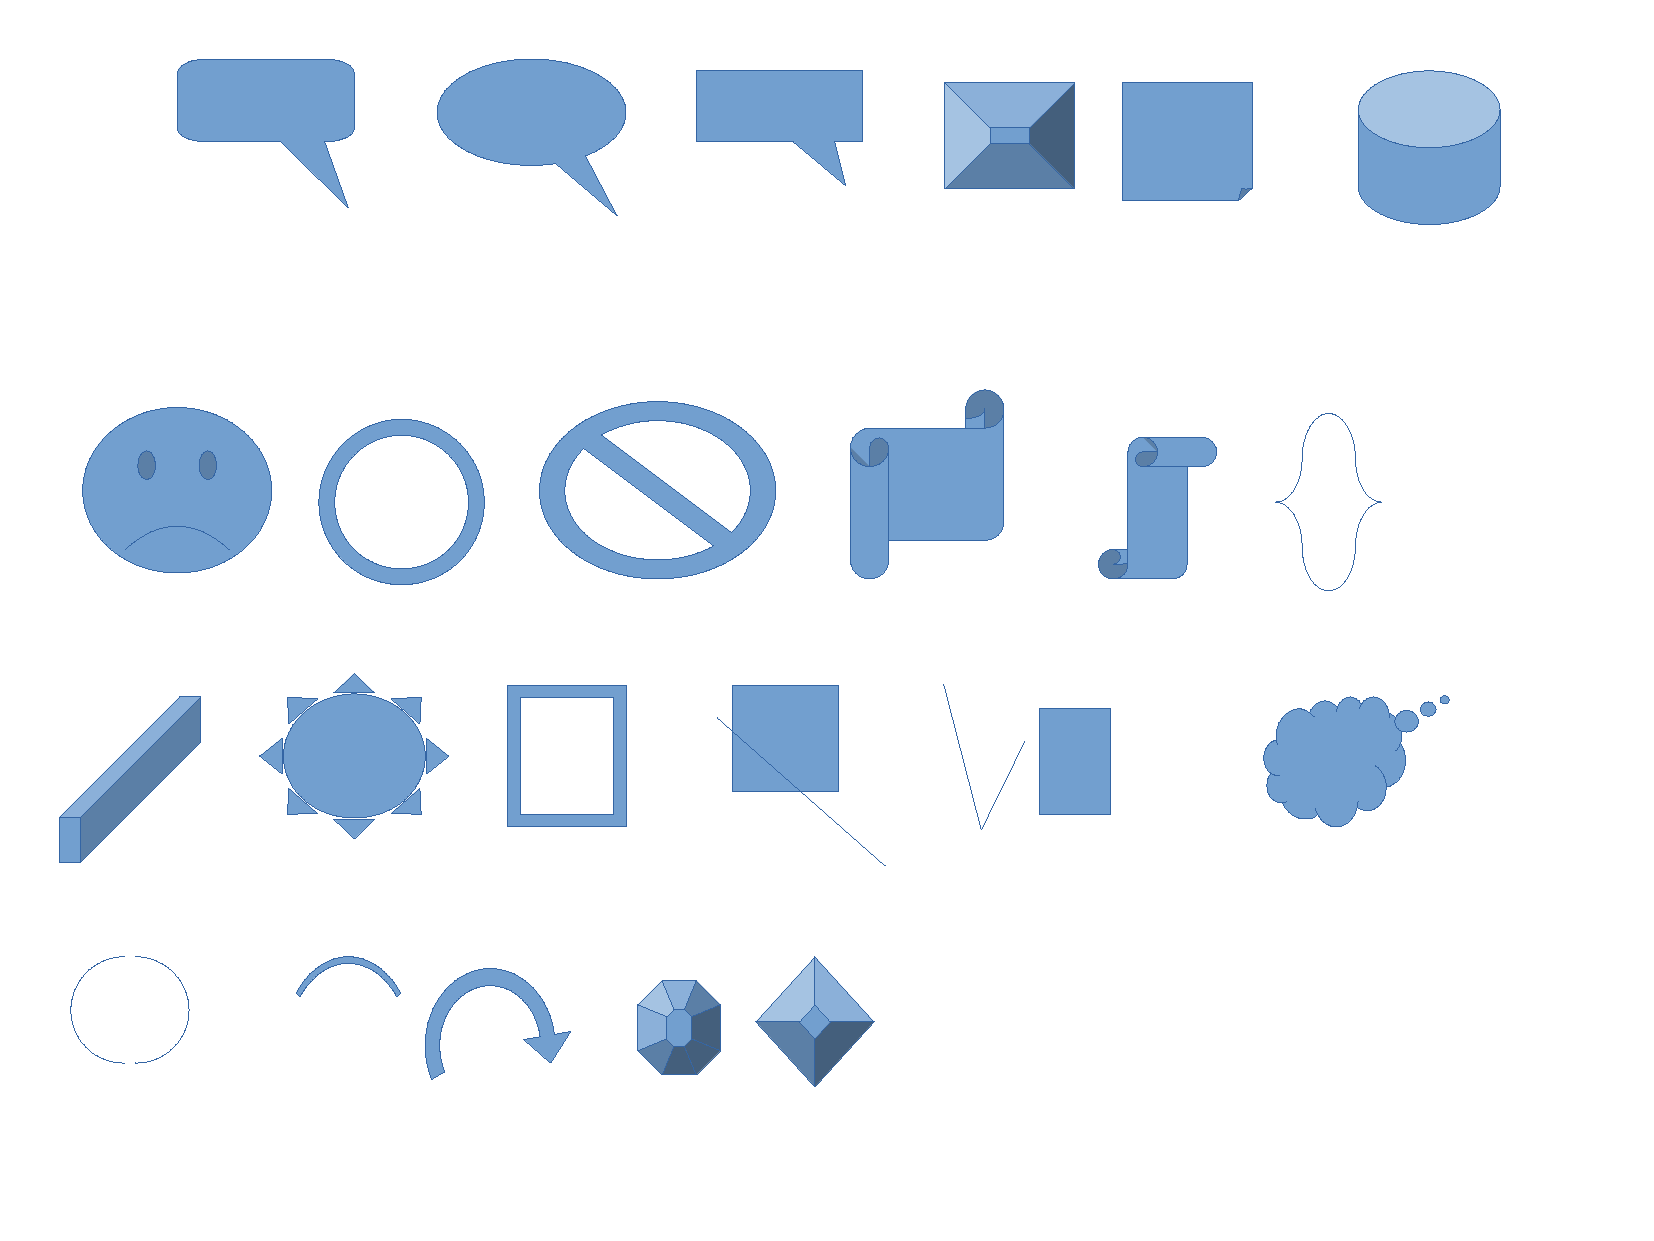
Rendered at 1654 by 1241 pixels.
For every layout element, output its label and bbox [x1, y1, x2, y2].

text_box [756, 1006, 875, 1087]
text_box [717, 685, 886, 866]
text_box [177, 59, 355, 208]
text_box [539, 401, 776, 579]
text_box [1263, 696, 1419, 827]
text_box [507, 685, 627, 827]
text_box [946, 82, 1075, 189]
text_box [82, 407, 272, 573]
text_box [318, 419, 485, 585]
text_box [850, 389, 1004, 579]
text_box [425, 968, 571, 1080]
text_box [638, 981, 721, 1075]
text_box [943, 684, 1025, 830]
text_box [437, 59, 626, 216]
text_box [296, 956, 401, 997]
text_box [59, 696, 201, 863]
text_box [1420, 701, 1437, 717]
text_box [1358, 110, 1501, 225]
text_box [1039, 709, 1110, 815]
text_box [1122, 82, 1253, 201]
text_box [1098, 437, 1217, 579]
text_box [696, 70, 863, 186]
text_box [333, 819, 375, 839]
text_box [1440, 695, 1450, 704]
text_box [259, 673, 449, 818]
